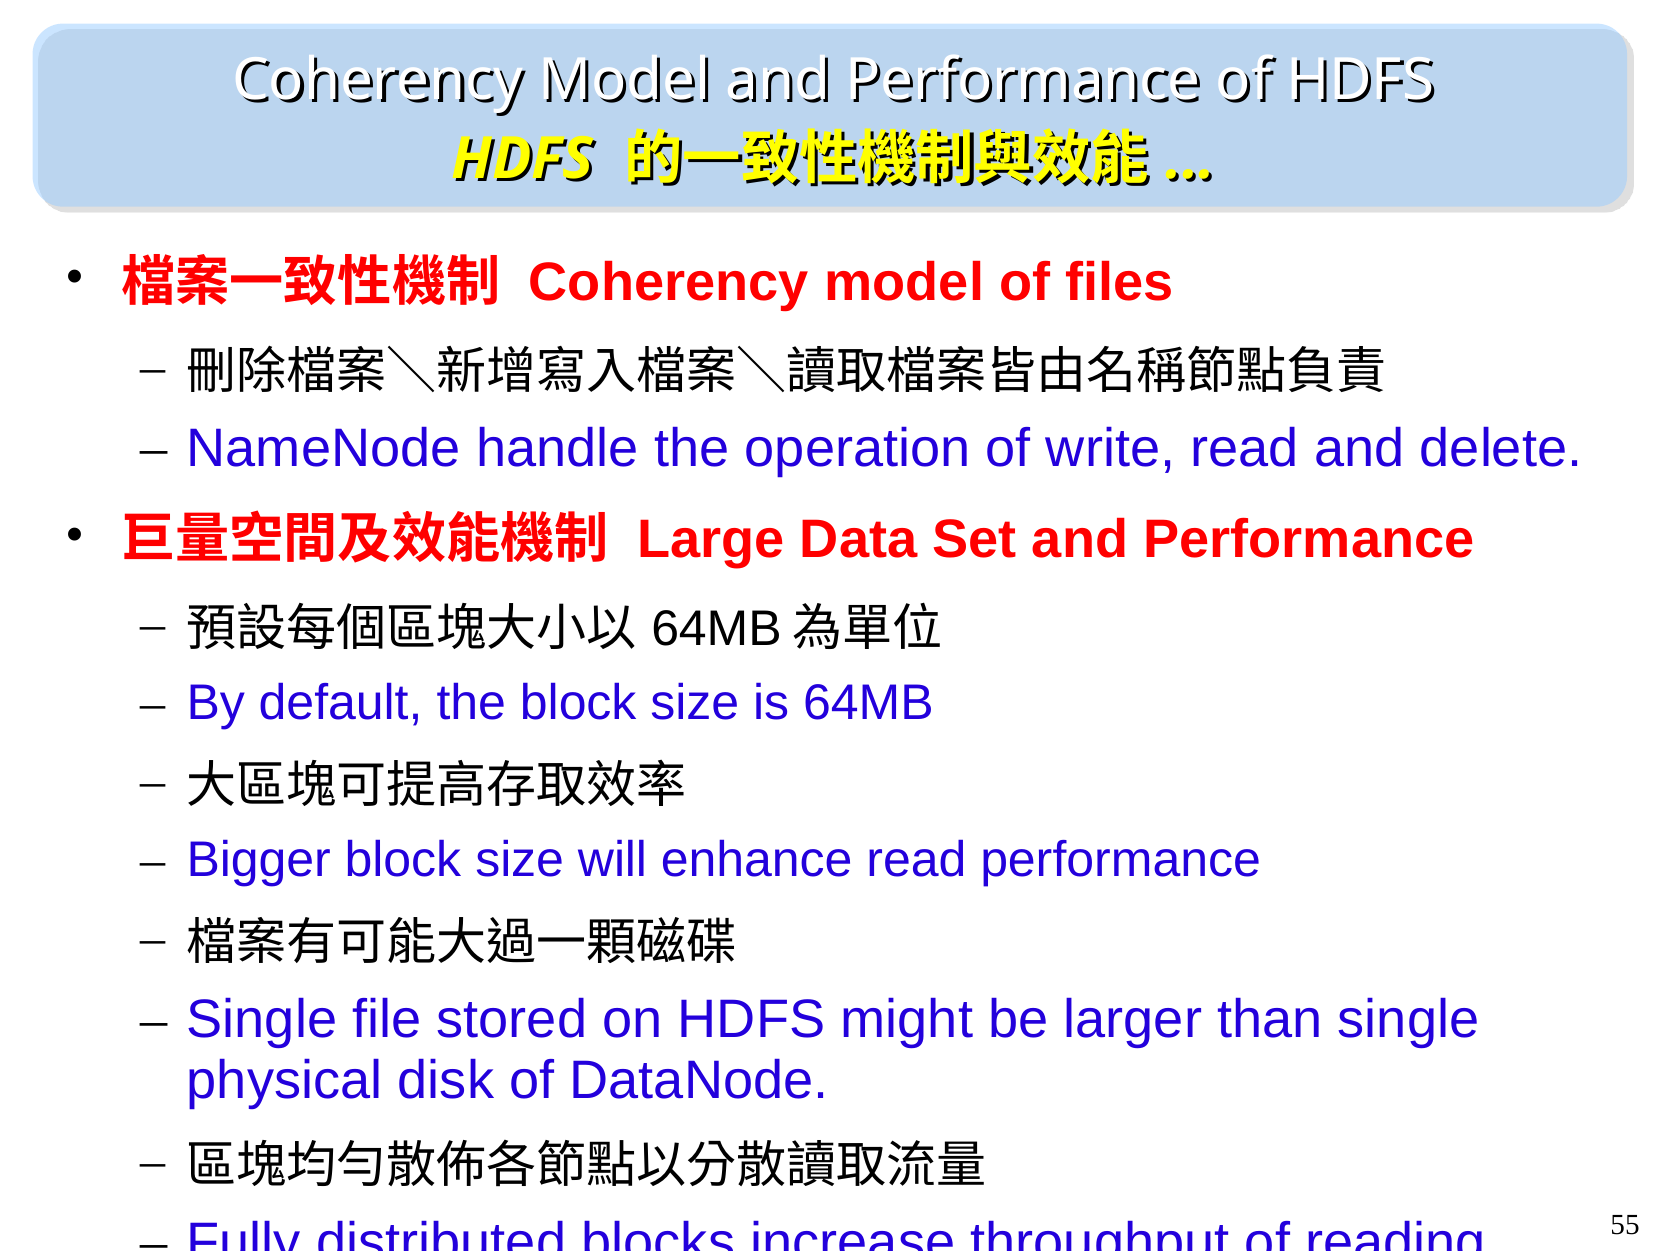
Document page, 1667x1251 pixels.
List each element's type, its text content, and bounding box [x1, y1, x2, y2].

text_box [32, 23, 124, 207]
text_box [1542, 23, 1628, 207]
title Coherency Model and Performance of HDFS HDFS 的一致性機制與效能... [124, 20, 1542, 213]
list 檔案一致性機制 Coherency model of files 刪除檔案＼新增寫入檔案＼讀取檔案皆由名稱節點負責 NameNode handle the operation of write, read and delete. 巨量空間及效能機制 Large Data Set and Performance 預設每個區塊大小以64MB為單位 By default, the block size is 64MB 大區塊可提高存取效率 Bigger block size will enhance read performance 檔案有可能大過一顆磁碟 Single file stored on HDFS might be larger than single physical disk of DataNode. 區塊均勻散佈各節點以分散讀取流量 Fully distributed blocks increase throughput of reading. [64, 237, 1613, 1209]
